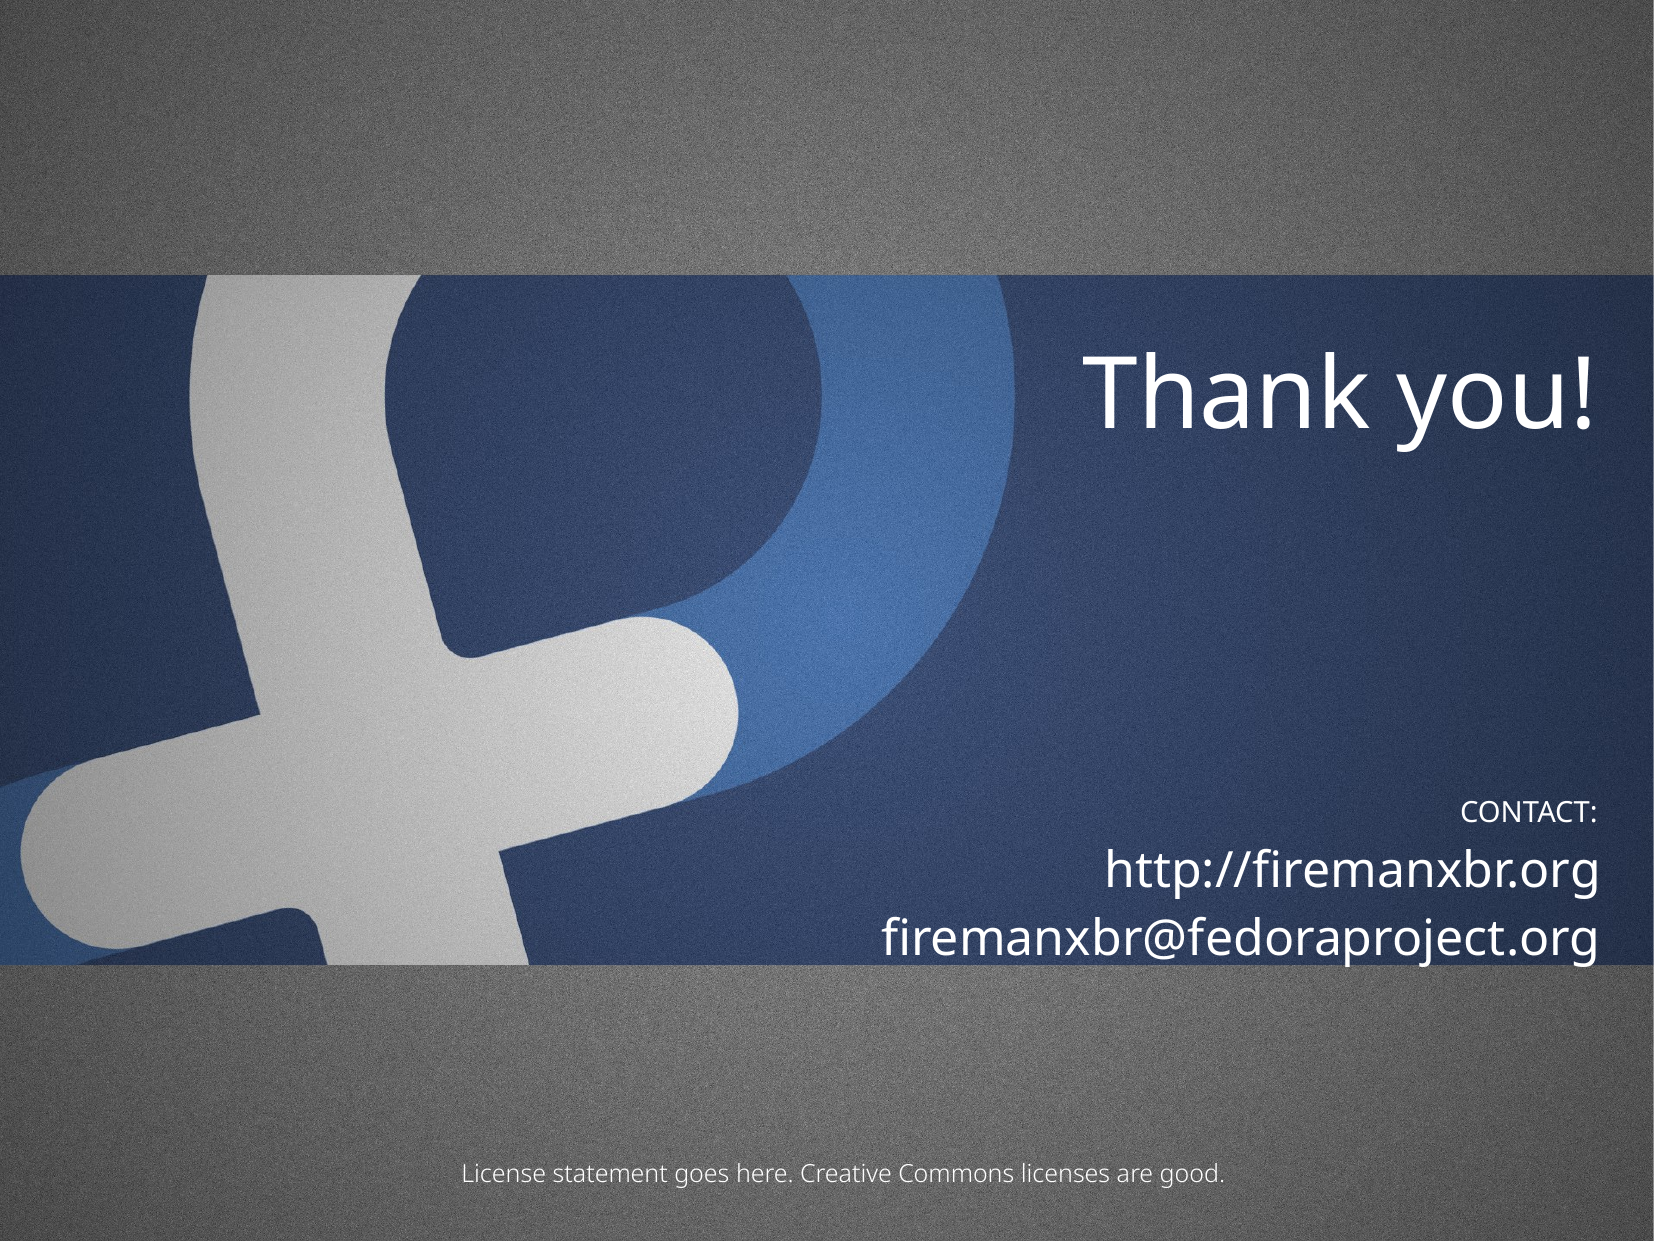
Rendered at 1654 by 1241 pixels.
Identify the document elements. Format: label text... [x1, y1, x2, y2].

text_box CONTACT: [77, 783, 1613, 833]
title Thank you! [22, 331, 1598, 448]
picture [0, 0, 1654, 1241]
text_box http://firemanxbr.org firemanxbr@fedoraproject.org [80, 826, 1616, 959]
text_box License statement goes here. Creative Commons licenses are good. [75, 1126, 1613, 1197]
